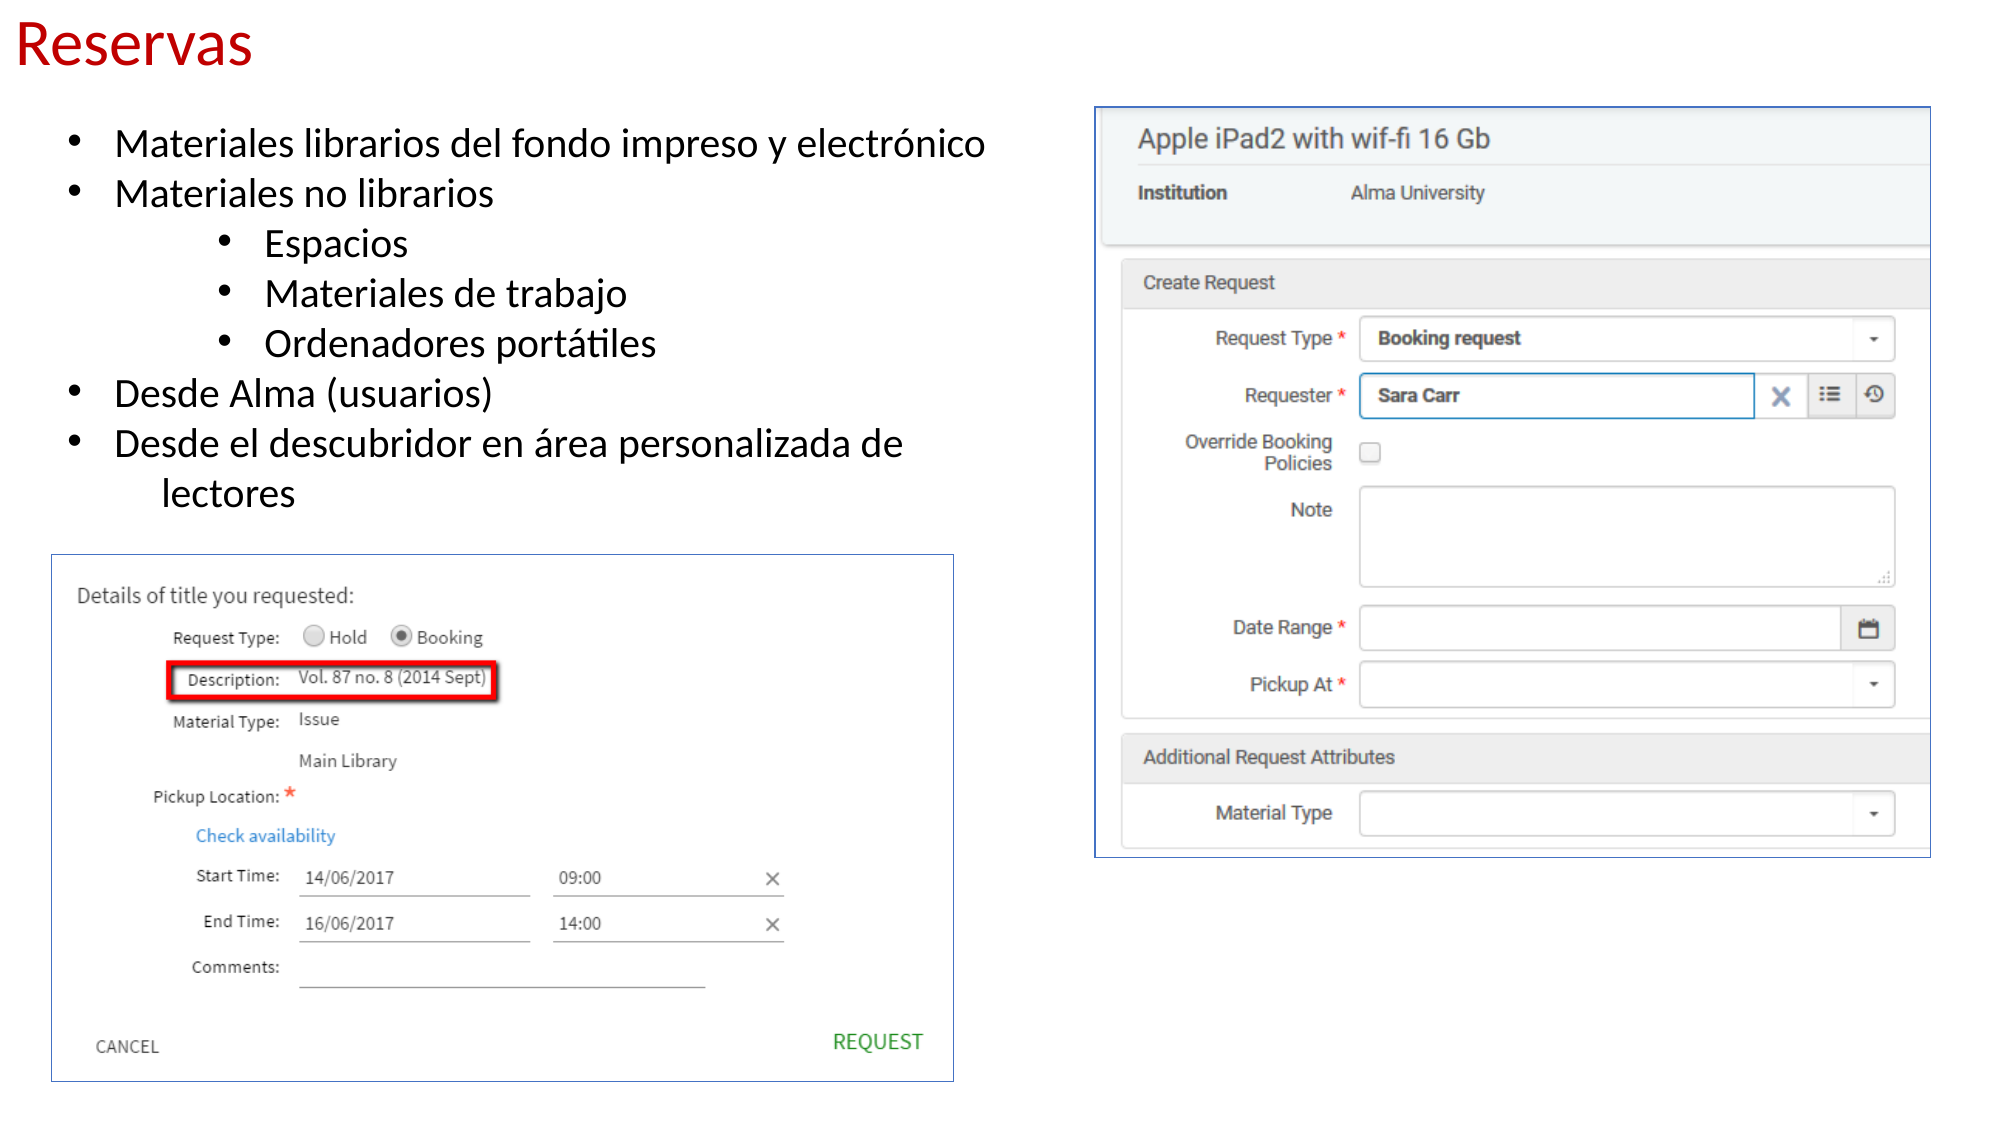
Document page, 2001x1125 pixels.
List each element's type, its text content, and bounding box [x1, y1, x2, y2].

text_box Materiales librarios del fondo impreso y electrónico Materiales no librarios Espacios Materiales de trabajo Ordenadores portátiles Desde Alma (usuarios) Desde el descubridor en área personalizada de lectores [52, 107, 1023, 527]
title Reservas [0, 0, 282, 86]
picture [52, 555, 953, 1081]
picture [1095, 107, 1930, 857]
